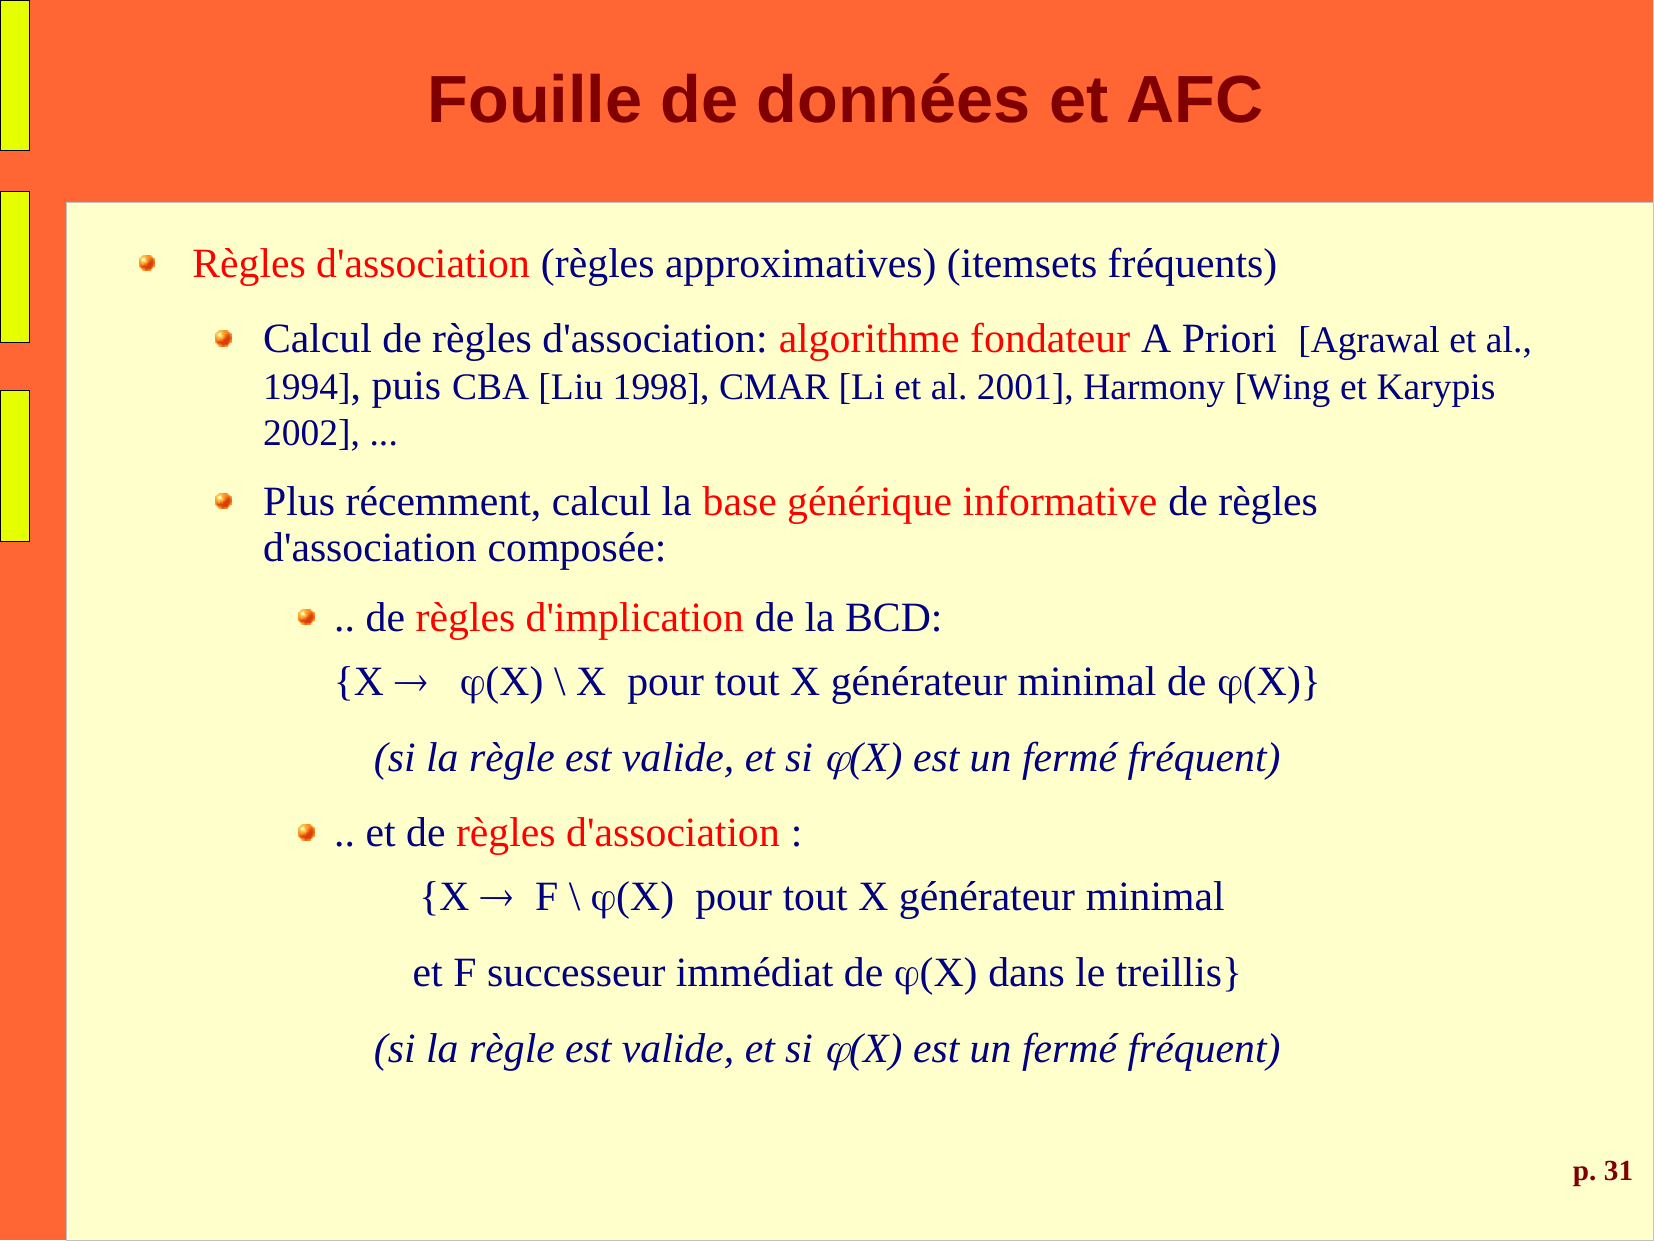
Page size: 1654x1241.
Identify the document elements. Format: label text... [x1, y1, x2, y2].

list Règles d'association (règles approximatives) (itemsets fréquents) Calcul de règles d'association: algorithme fondateur A Priori [Agrawal et al., 1994], puis CBA [Liu 1998], CMAR [Li et al. 2001], Harmony [Wing et Karypis 2002], ... Plus récemment, calcul la base générique informative de règles d'association composée: .. de règles d'implication de la BCD: {X  (X) \ X pour tout X générateur minimal de (X)} (si la règle est valide, et si (X) est un fermé fréquent) .. et de règles d'association : {X  F \ (X) pour tout X générateur minimal et F successeur immédiat de (X) dans le treillis} (si la règle est valide, et si (X) est un fermé fréquent) [121, 239, 1534, 1112]
title Fouille de données et AFC [98, 41, 1594, 158]
